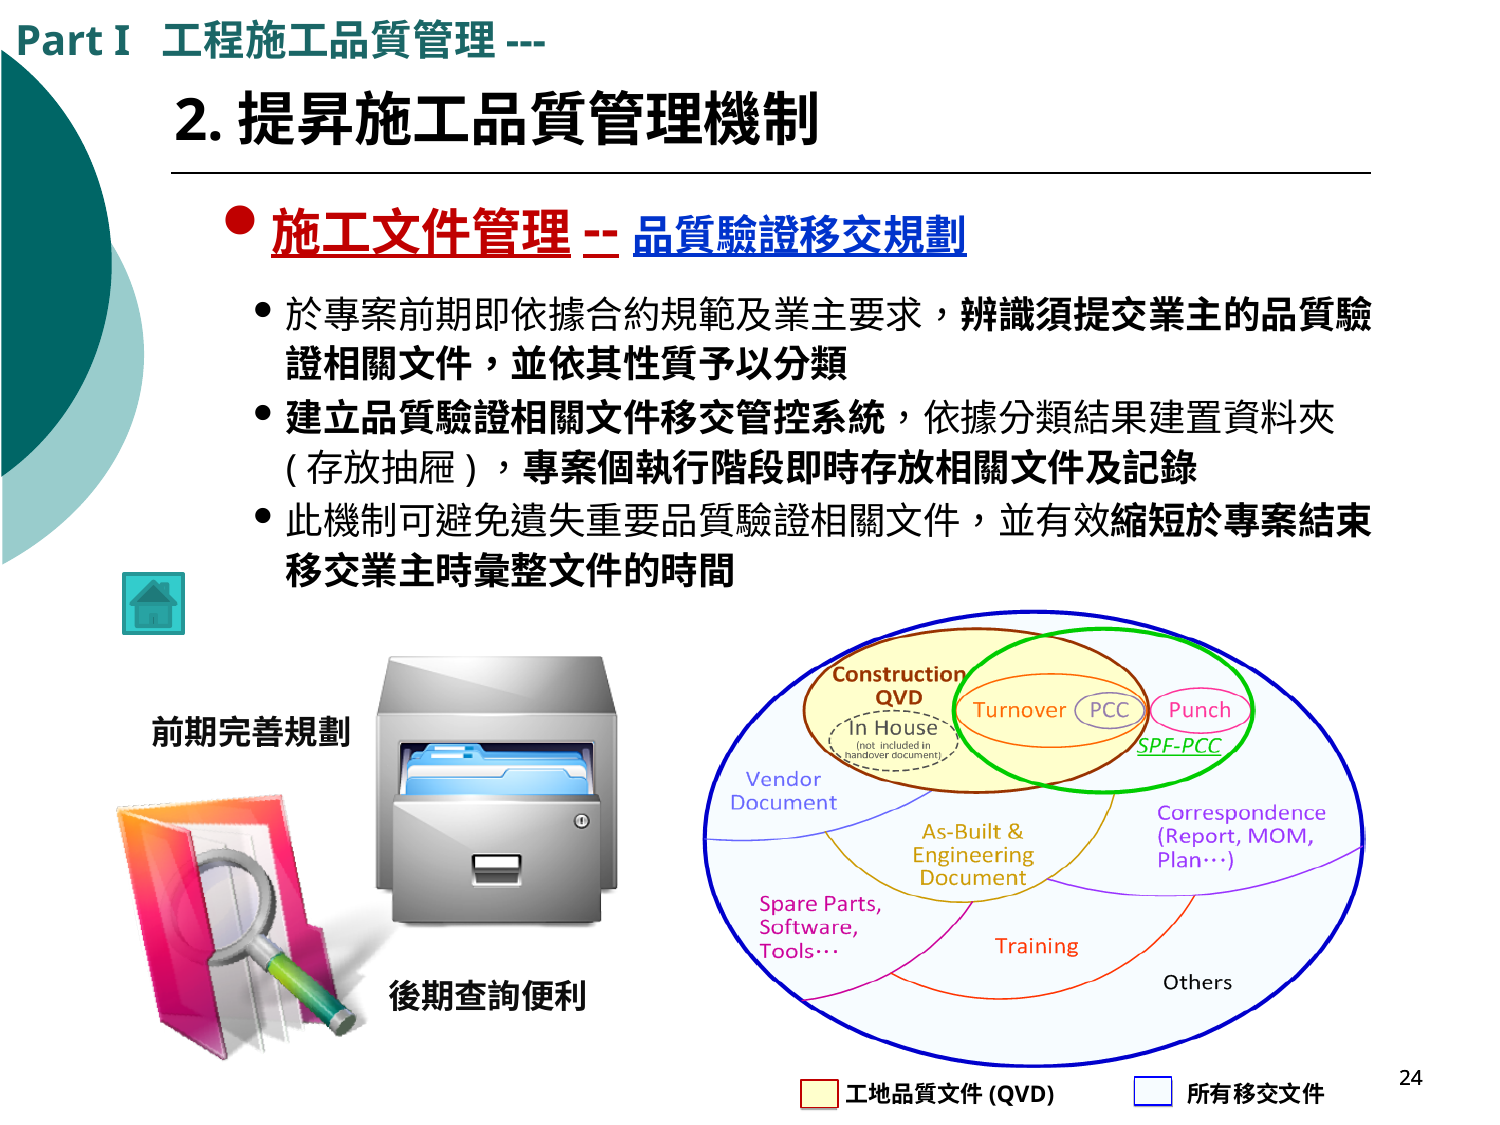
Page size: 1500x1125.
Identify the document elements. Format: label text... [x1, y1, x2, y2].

text_box 工地品質文件(QVD) [830, 1072, 1070, 1115]
text_box 施工文件管理--品質驗證移交規劃 [206, 184, 1246, 270]
text_box [801, 1080, 838, 1108]
text_box 2.提昇施工品質管理機制 [159, 66, 1376, 169]
picture [702, 609, 1366, 1068]
text_box 後期查詢便利 [373, 967, 603, 1023]
text_box 前期完善規劃 [137, 704, 367, 759]
text_box [1134, 1077, 1172, 1105]
text_box 於專案前期即依據合約規範及業主要求，辨識須提交業主的品質驗證相關文件，並依其性質予以分類 建立品質驗證相關文件移交管控系統，依據分類結果建置資料夾(存放抽屜)，專案個執行階段即時存放相關文件及記錄 此機制可避免遺失重要品質驗證相關文件，並有效縮短於專案結束移交業主時彙整文件的時間 [224, 278, 1412, 600]
text_box 所有移交文件 [1172, 1072, 1340, 1115]
text_box Part I 工程施工品質管理--- [0, 0, 597, 79]
text_box [123, 574, 183, 634]
picture [112, 656, 644, 1074]
